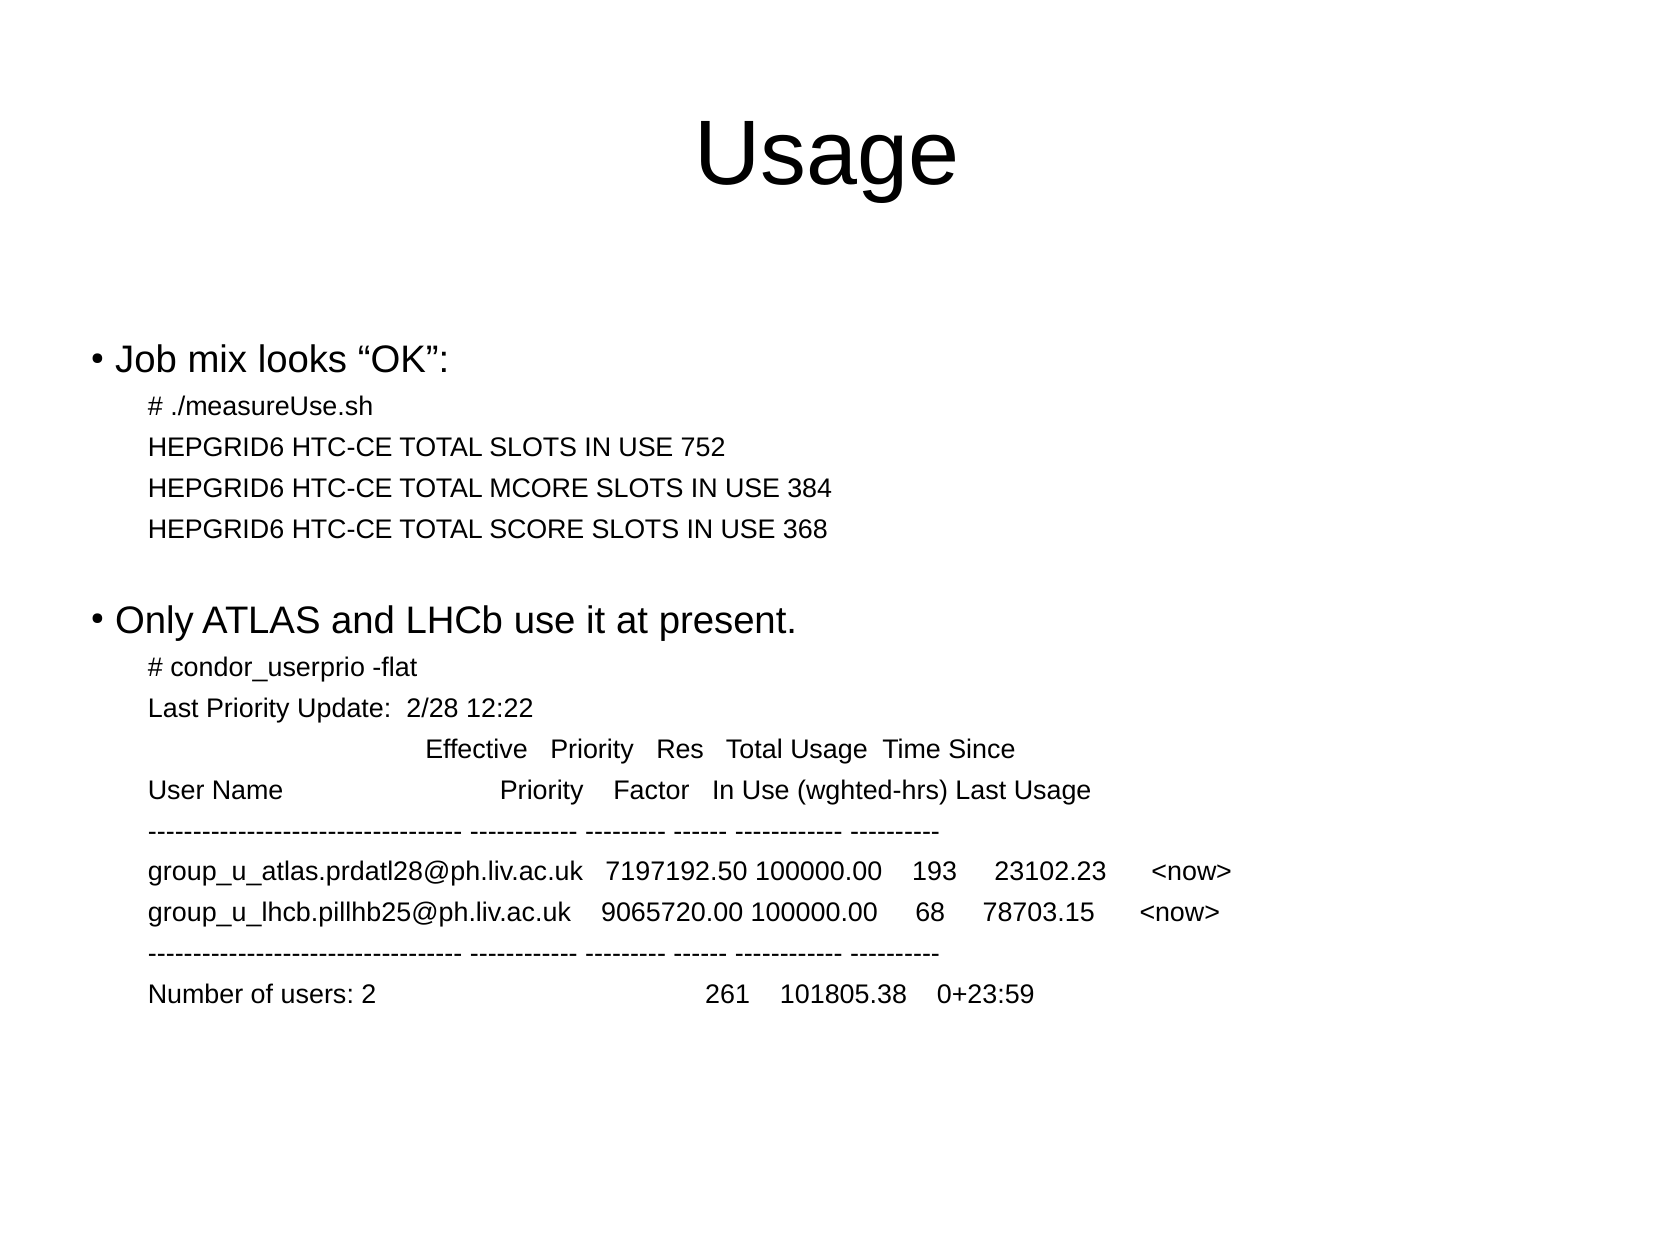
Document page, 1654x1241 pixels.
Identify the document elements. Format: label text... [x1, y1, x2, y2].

list Job mix looks “OK”: # ./measureUse.sh HEPGRID6 HTC-CE TOTAL SLOTS IN USE 752 HEPGRID6 HTC-CE TOTAL MCORE SLOTS IN USE 384 HEPGRID6 HTC-CE TOTAL SCORE SLOTS IN USE 368 Only ATLAS and LHCb use it at present. # condor_userprio -flat Last Priority Update: 2/28 12:22 Effective Priority Res Total Usage Time Since User Name Priority Factor In Use (wghted-hrs) Last Usage ----------------------------------- ------------ --------- ------ ------------ ---------- group_u_atlas.prdatl28@ph.liv.ac.uk 7197192.50 100000.00 193 23102.23 <now> group_u_lhcb.pillhb25@ph.liv.ac.uk 9065720.00 100000.00 68 78703.15 <now> ----------------------------------- ------------ --------- ------ ------------ ---------- Number of users: 2 261 101805.38 0+23:59 [82, 290, 1571, 1010]
title Usage [82, 49, 1571, 257]
